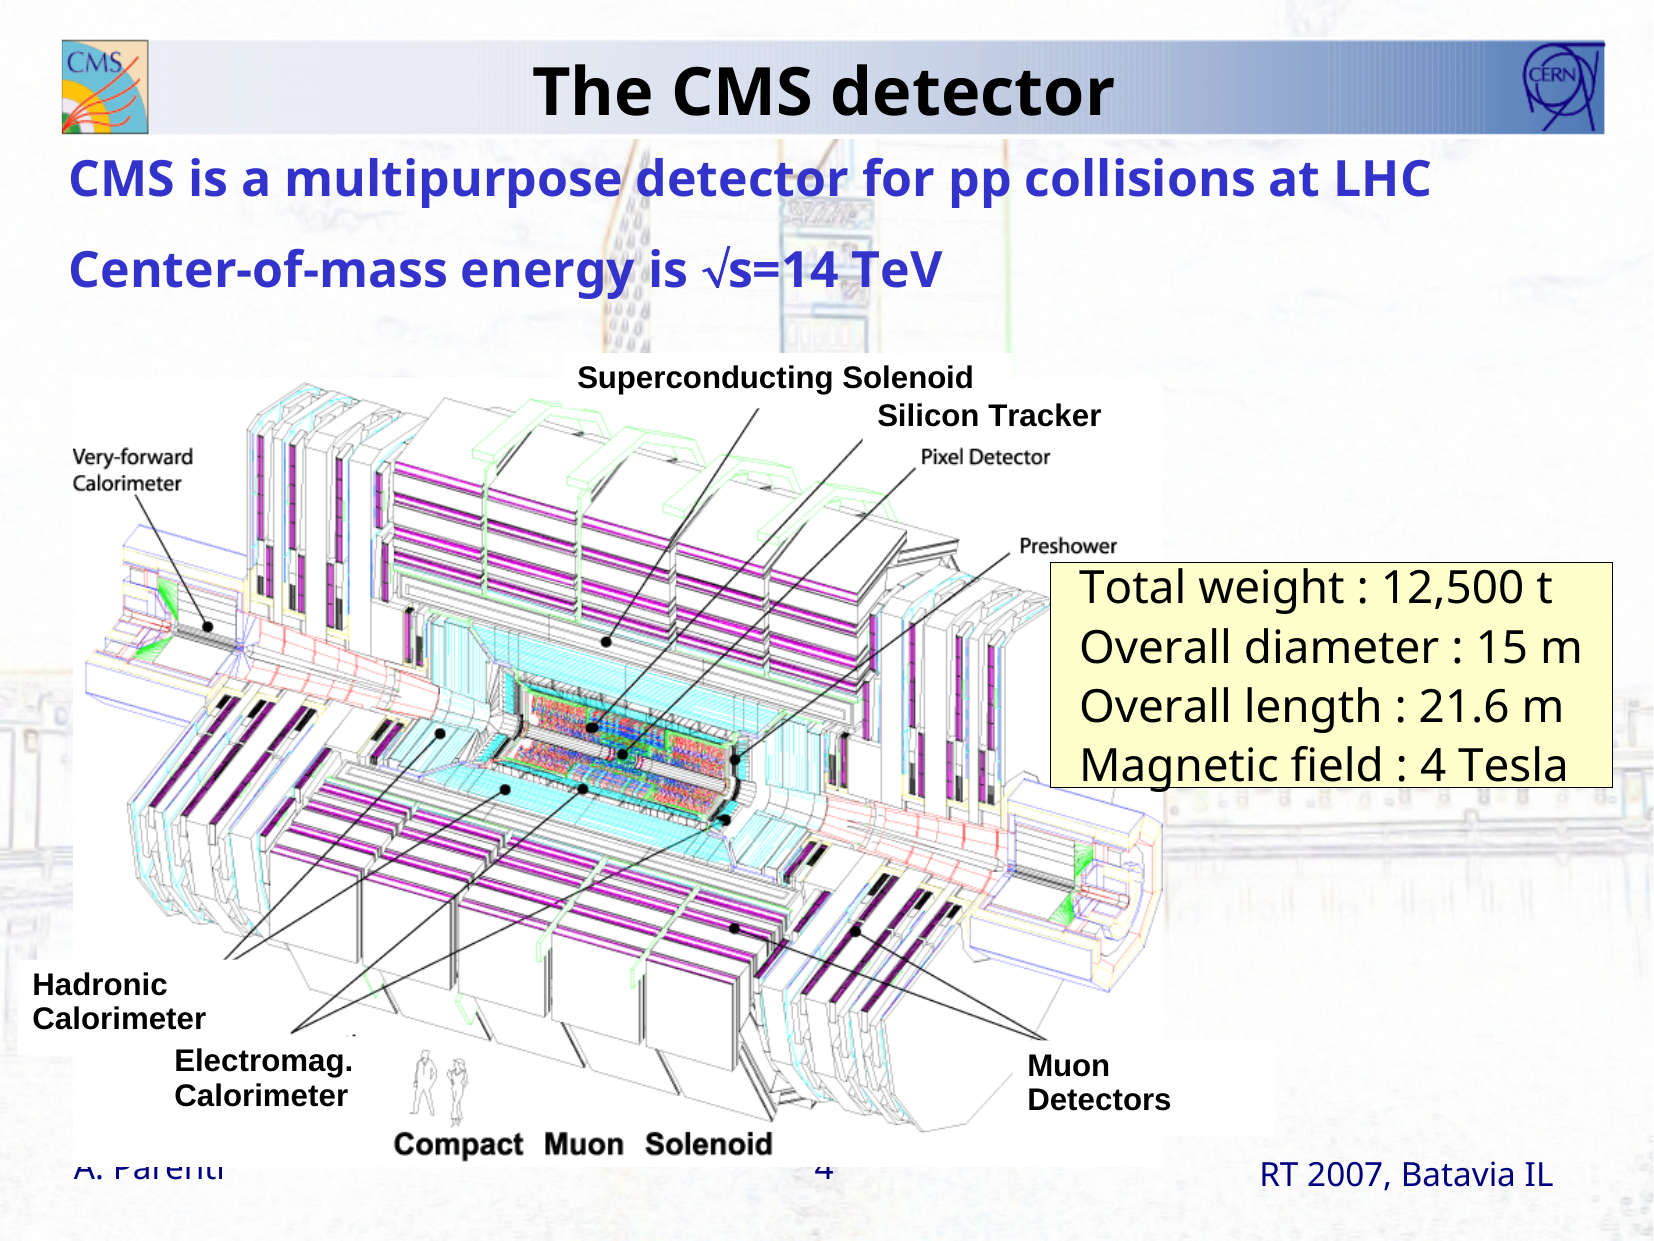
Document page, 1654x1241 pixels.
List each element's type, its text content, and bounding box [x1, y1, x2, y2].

list CMS is a multipurpose detector for pp collisions at LHC Center-of-mass energy is s=14 TeV [68, 137, 1585, 339]
text_box Silicon Tracker [862, 390, 1163, 446]
picture [0, 0, 1654, 1241]
text_box Total weight : 12,500 t Overall diameter : 15 m Overall length : 21.6 m Magnetic field : 4 Tesla [1050, 562, 1613, 788]
text_box Superconducting Solenoid [562, 353, 1013, 409]
text_box Electromag. Calorimeter [159, 1036, 393, 1133]
text_box Hadronic Calorimeter [17, 959, 263, 1056]
title The CMS detector [149, 42, 1499, 132]
text_box Muon Detectors [1012, 1040, 1276, 1137]
